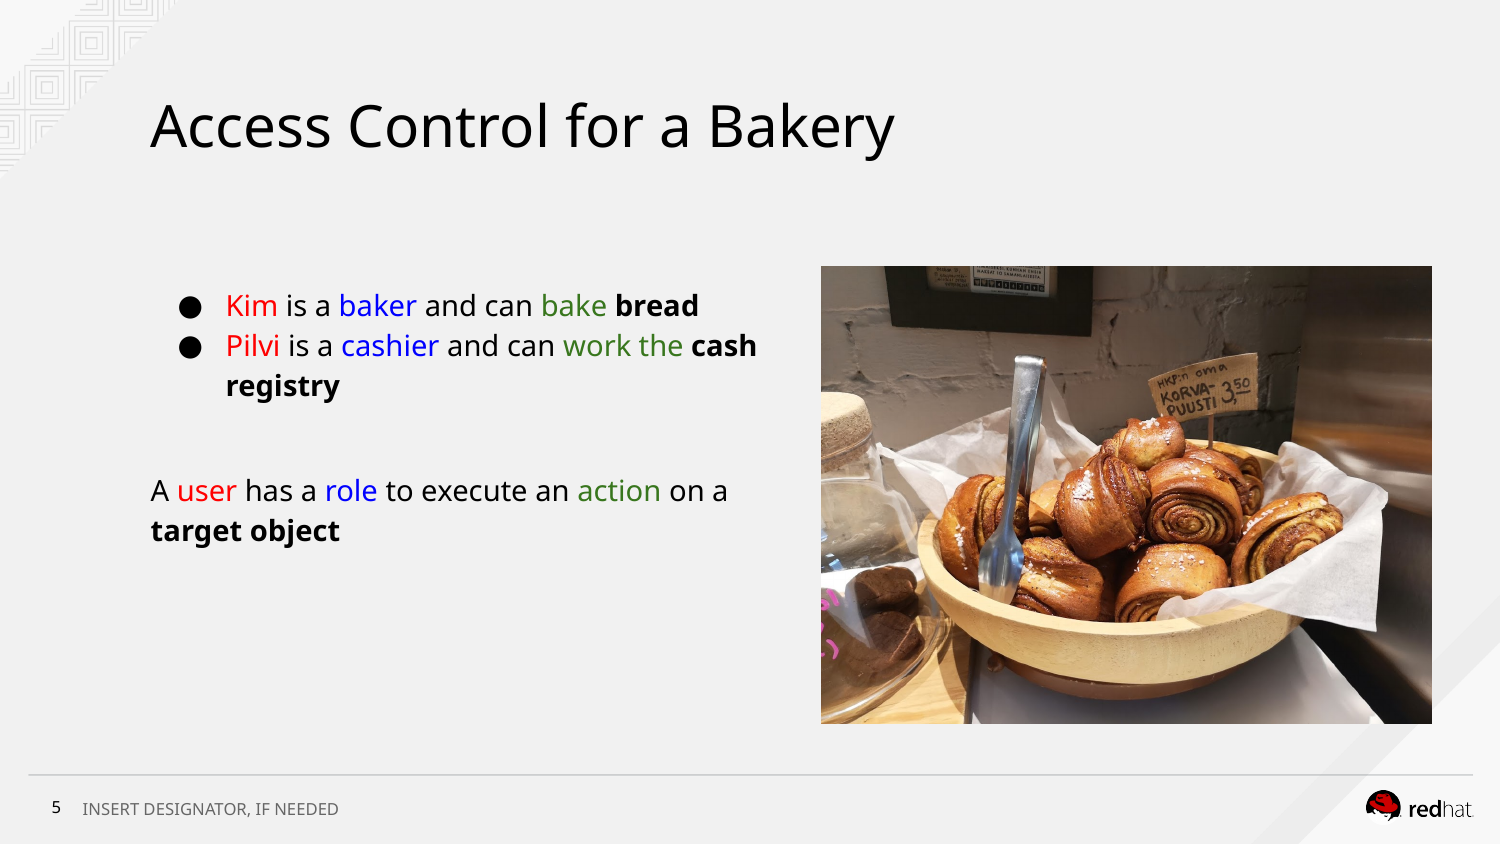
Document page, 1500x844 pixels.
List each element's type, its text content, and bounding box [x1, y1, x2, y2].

slide_number 1 [16, 776, 77, 842]
list Kim is a baker and can bake bread Pilvi is a cashier and can work the cash registry A user has a role to execute an action on a target object [135, 266, 793, 701]
picture [0, 0, 1500, 844]
title Access Control for a Bakery [135, 0, 1365, 175]
